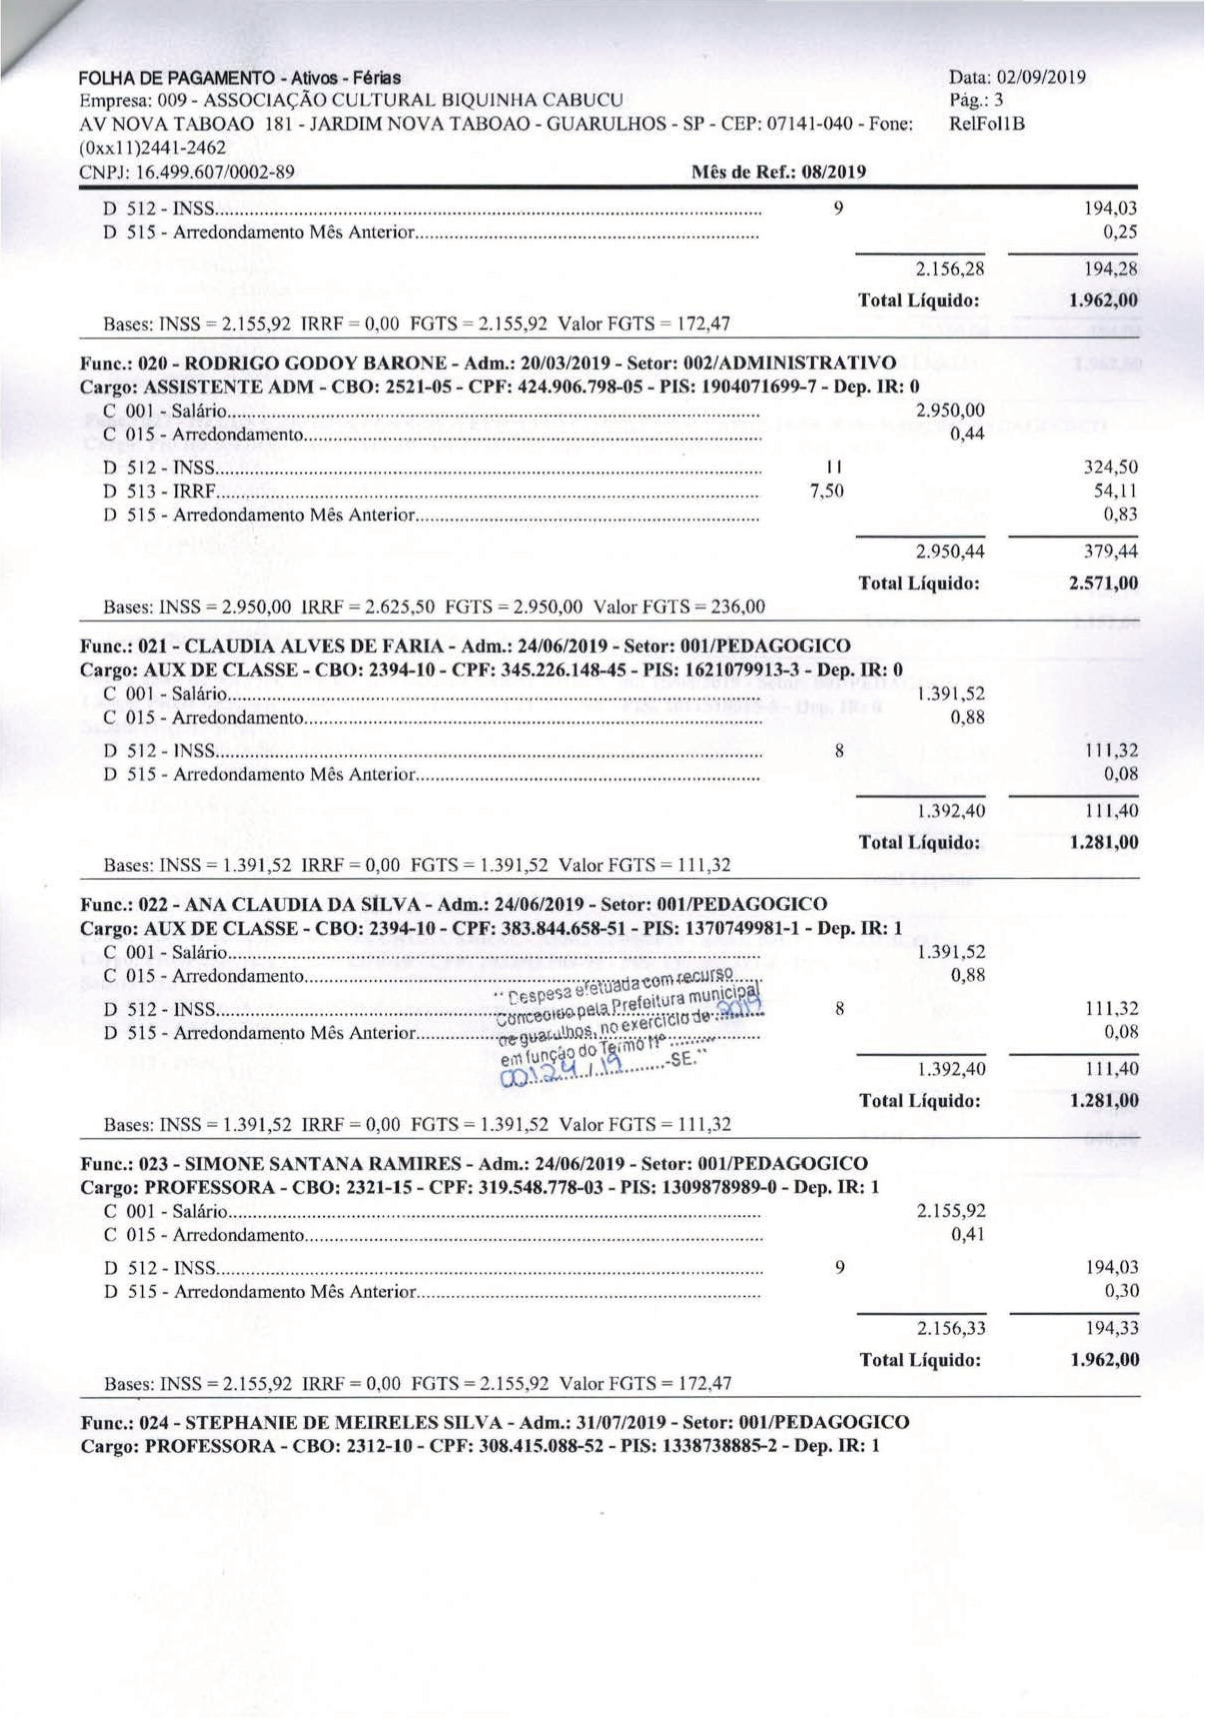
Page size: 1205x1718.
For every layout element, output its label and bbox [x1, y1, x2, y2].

text_box [0, 1, 1204, 1718]
